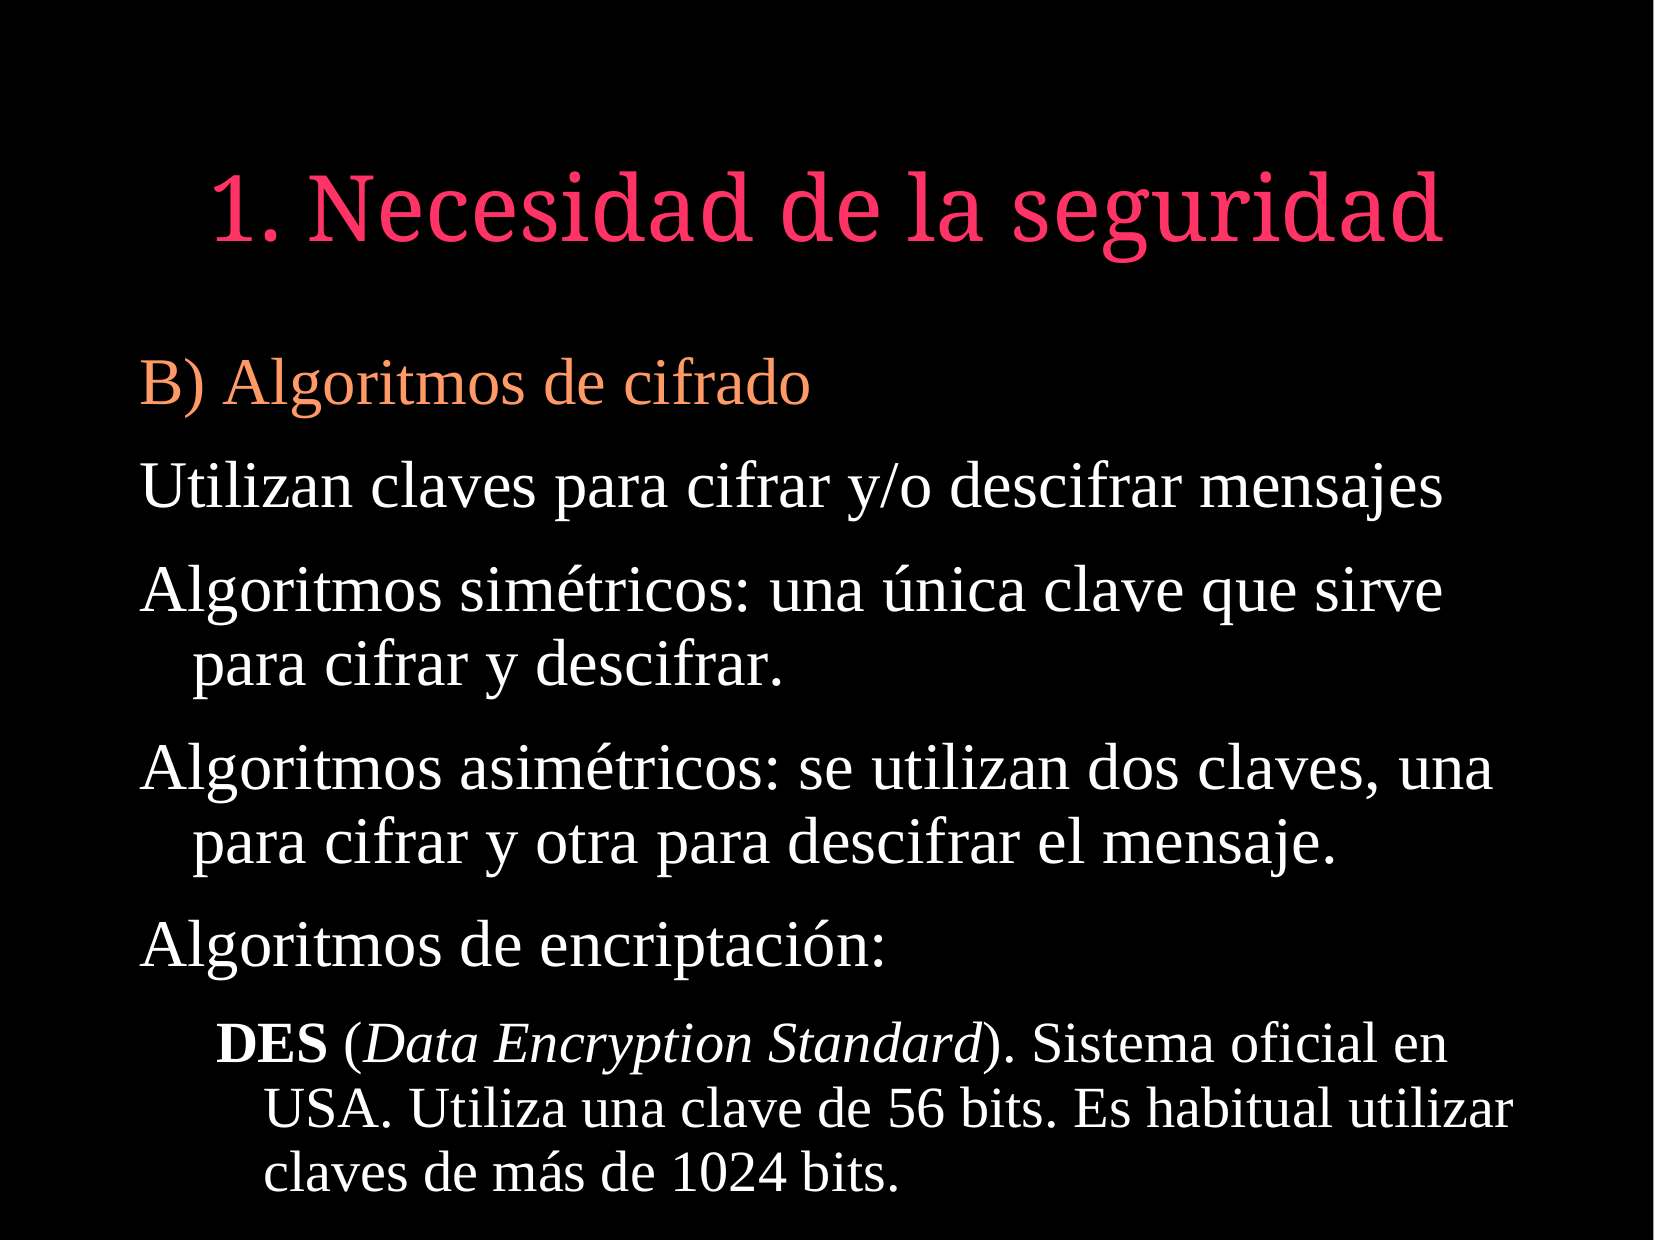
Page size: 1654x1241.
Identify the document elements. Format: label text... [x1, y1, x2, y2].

title 1. Necesidad de la seguridad [121, 102, 1534, 311]
list B) Algoritmos de cifrado Utilizan claves para cifrar y/o descifrar mensajes Algoritmos simétricos: una única clave que sirve para cifrar y descifrar. Algoritmos asimétricos: se utilizan dos claves, una para cifrar y otra para descifrar el mensaje. Algoritmos de encriptación: DES (Data Encryption Standard). Sistema oficial en USA. Utiliza una clave de 56 bits. Es habitual utilizar claves de más de 1024 bits. [121, 344, 1534, 1209]
